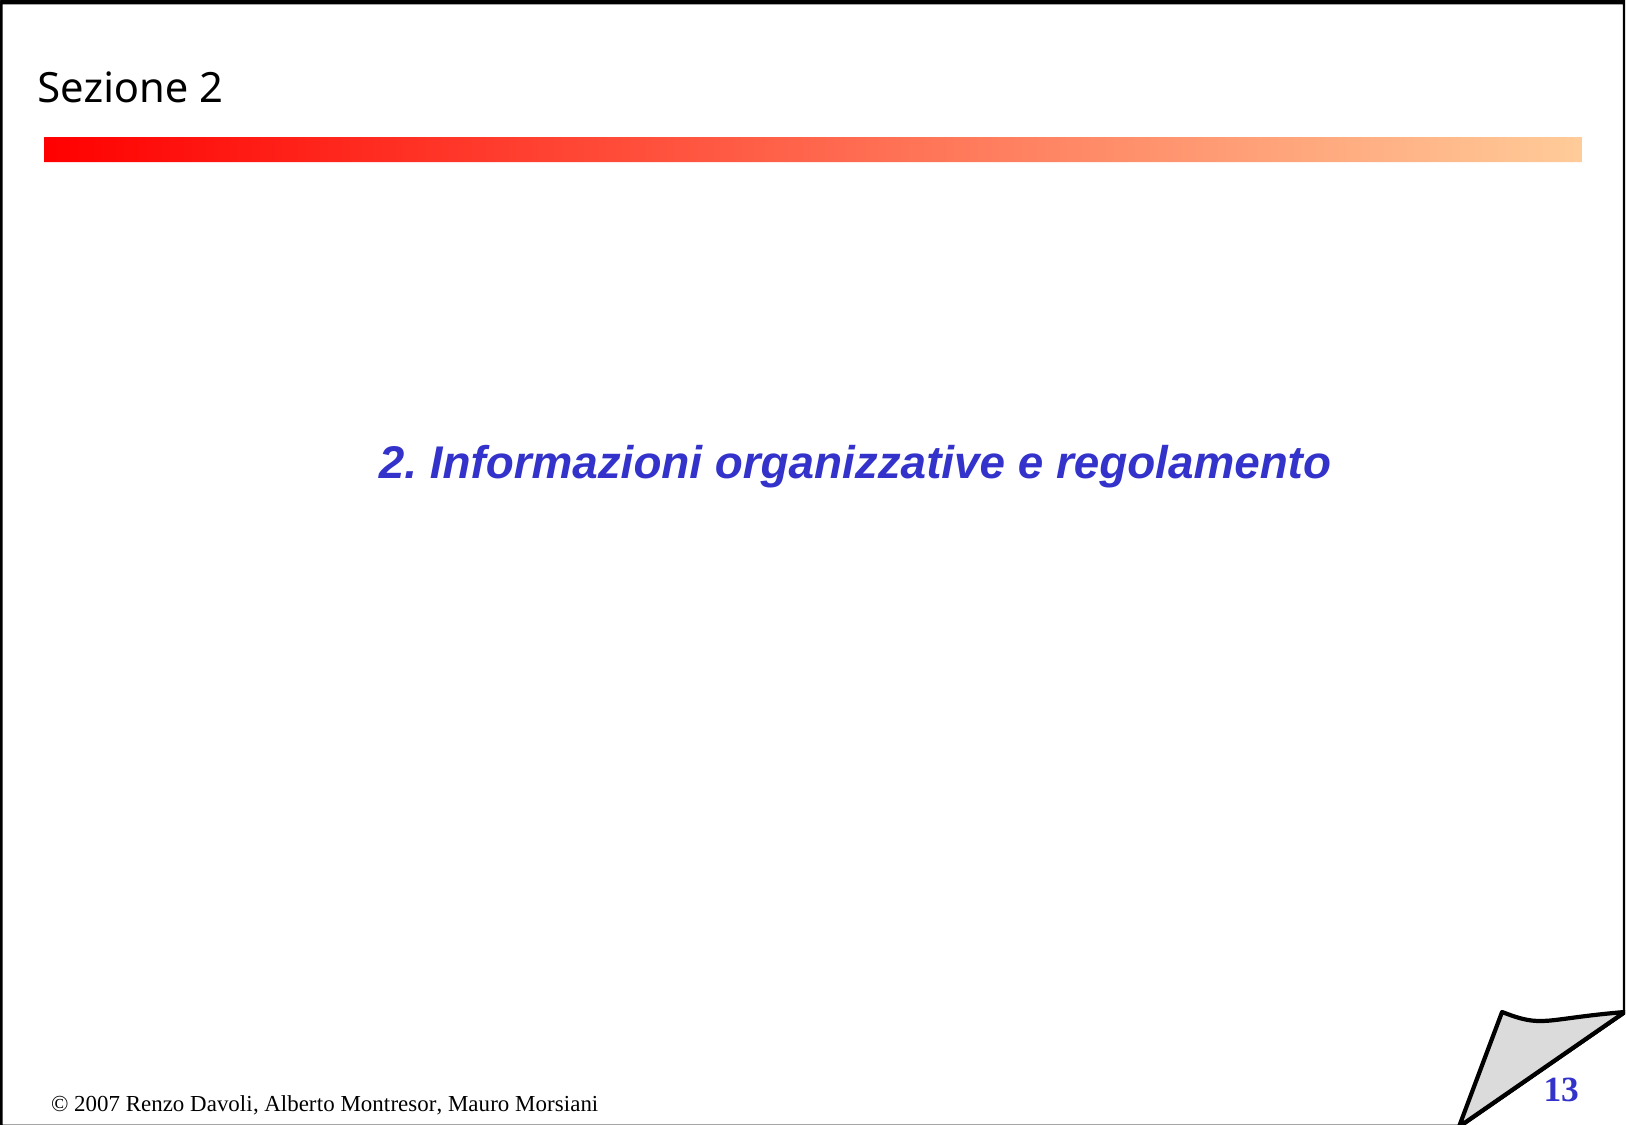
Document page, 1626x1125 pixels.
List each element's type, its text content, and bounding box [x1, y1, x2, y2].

title Sezione 2 [37, 44, 1588, 131]
subtitle 2. Informazioni organizzative e regolamento [54, 187, 1571, 739]
